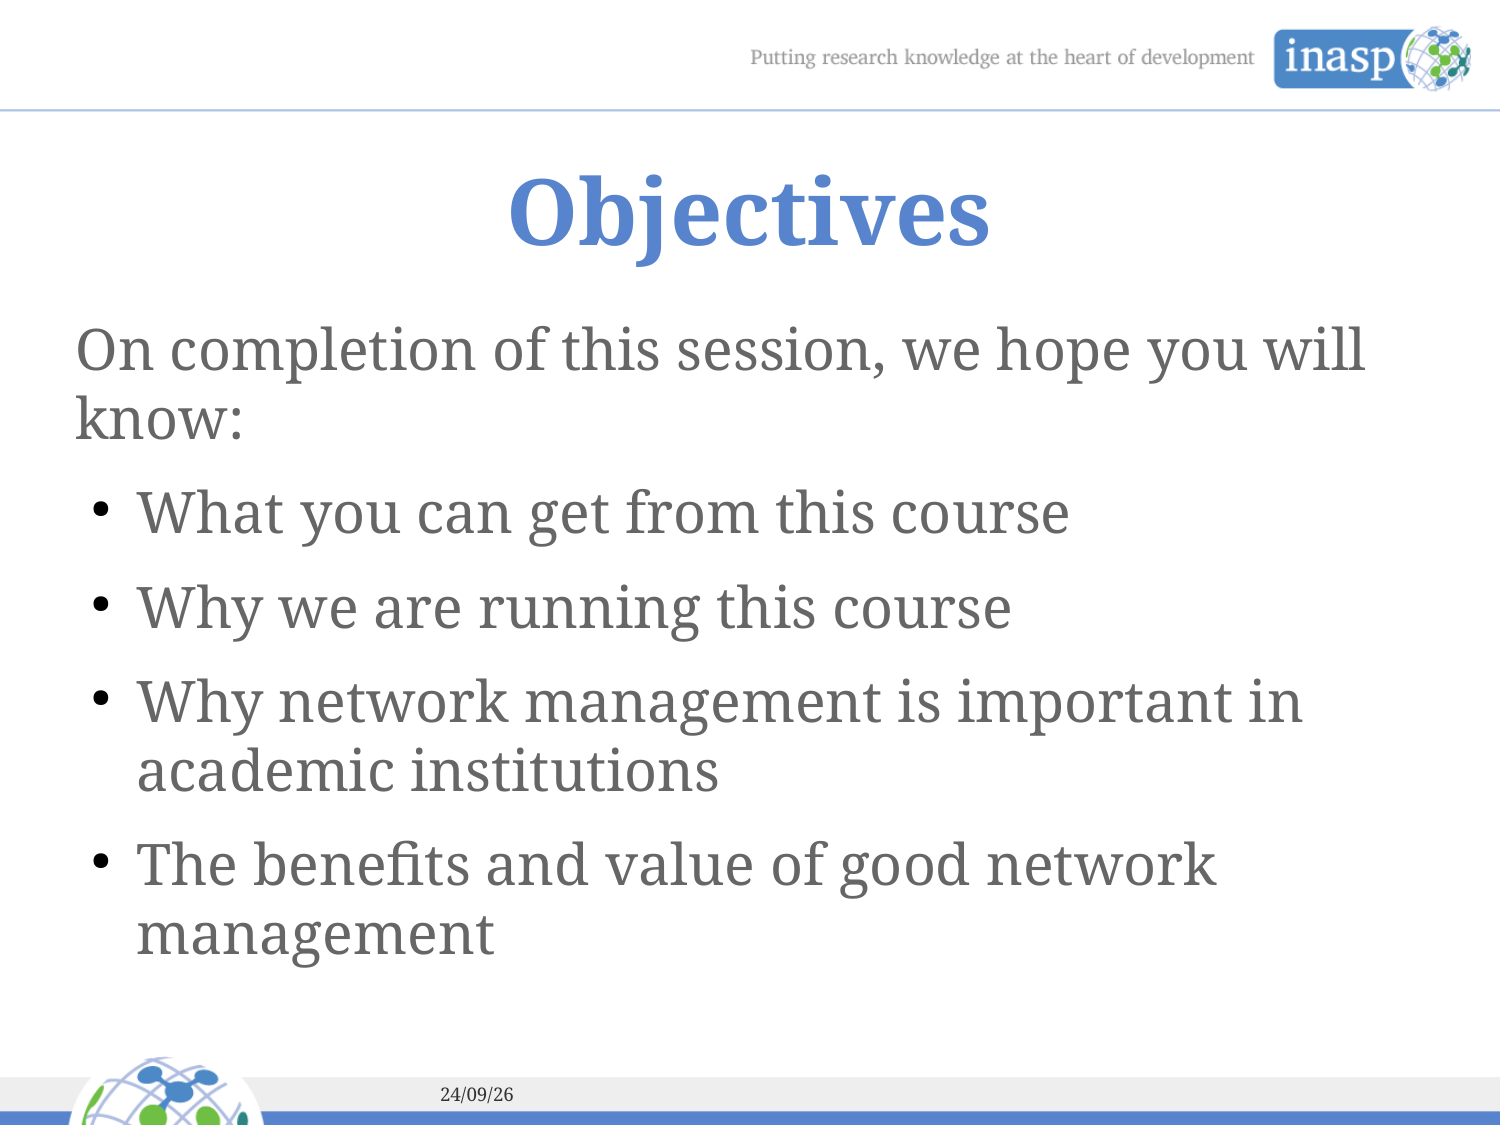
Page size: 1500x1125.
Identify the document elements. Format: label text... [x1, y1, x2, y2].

picture [0, 0, 1500, 1125]
title Objectives [75, 129, 1426, 313]
list On completion of this session, we hope you will know: What you can get from this course Why we are running this course Why network management is important in academic institutions The benefits and value of good network management [75, 313, 1426, 967]
